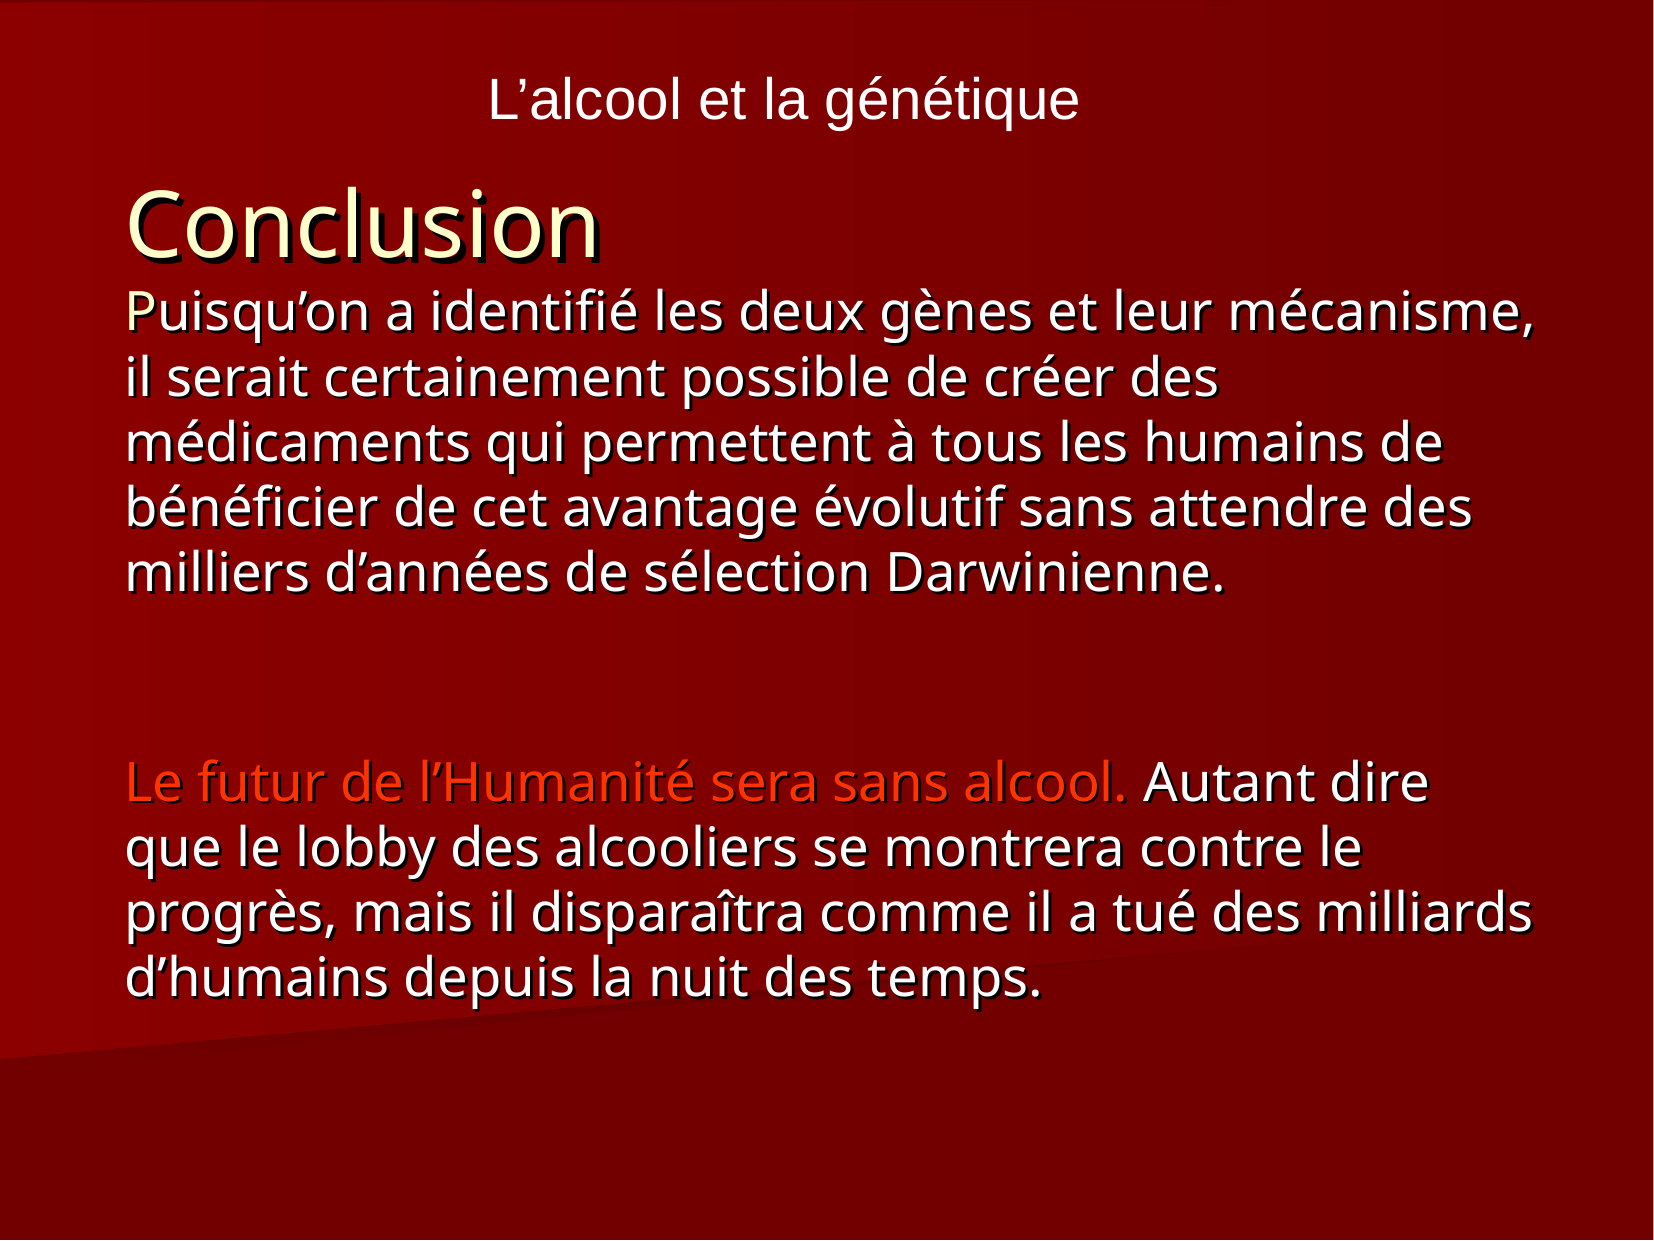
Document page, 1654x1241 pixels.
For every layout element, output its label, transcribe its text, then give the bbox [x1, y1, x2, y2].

list Conclusion Puisqu’on a identifié les deux gènes et leur mécanisme, il serait certainement possible de créer des médicaments qui permettent à tous les humains de bénéficier de cet avantage évolutif sans attendre des milliers d’années de sélection Darwinienne. Le futur de l’Humanité sera sans alcool. Autant dire que le lobby des alcooliers se montrera contre le progrès, mais il disparaîtra comme il a tué des milliards d’humains depuis la nuit des temps. [82, 165, 1538, 1010]
text_box L’alcool et la génétique [472, 59, 1335, 139]
